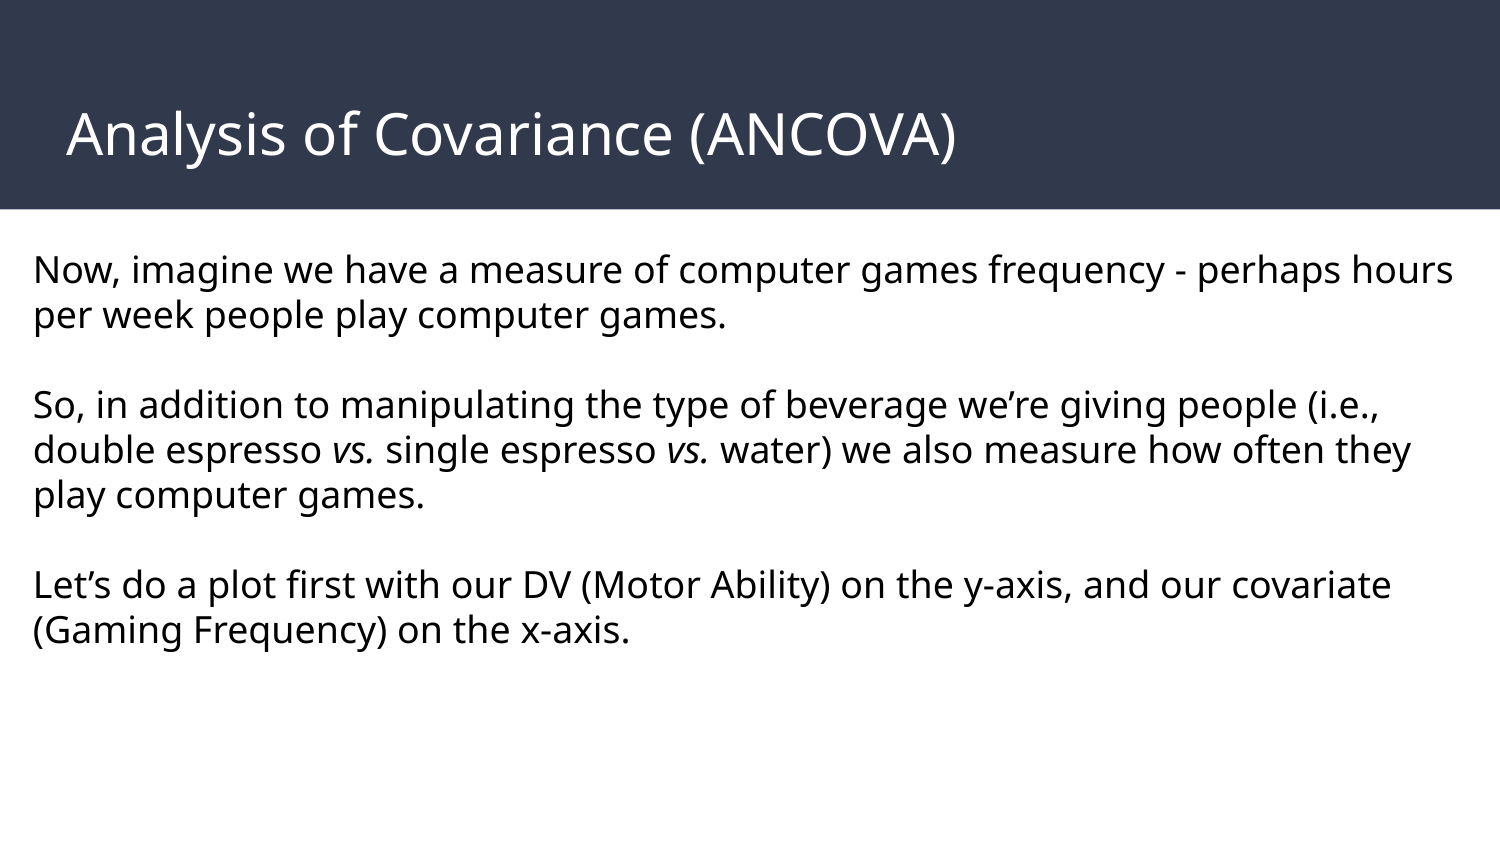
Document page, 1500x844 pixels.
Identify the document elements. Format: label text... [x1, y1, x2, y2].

title Analysis of Covariance (ANCOVA) [51, 82, 1449, 185]
text_box Now, imagine we have a measure of computer games frequency - perhaps hours per week people play computer games. So, in addition to manipulating the type of beverage we’re giving people (i.e., double espresso vs. single espresso vs. water) we also measure how often they play computer games. Let’s do a plot first with our DV (Motor Ability) on the y-axis, and our covariate (Gaming Frequency) on the x-axis. [17, 231, 1483, 834]
